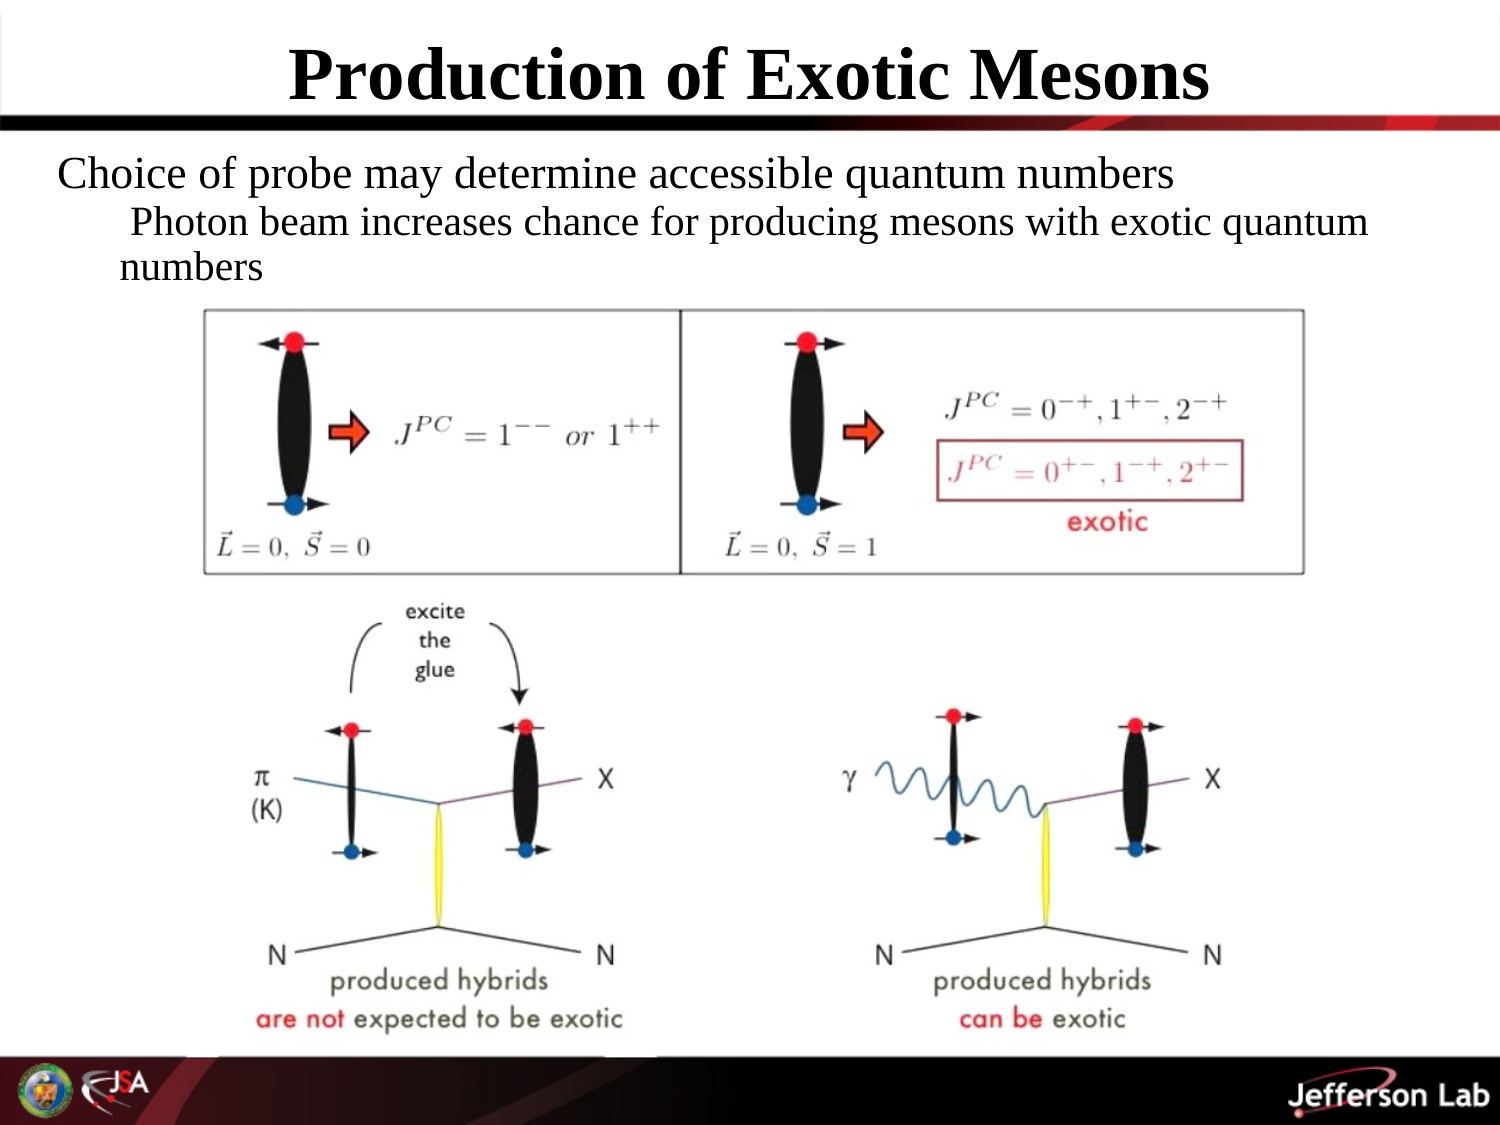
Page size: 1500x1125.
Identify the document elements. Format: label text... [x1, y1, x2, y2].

text_box Choice of probe may determine accessible quantum numbers Photon beam increases chance for producing mesons with exotic quantum numbers [44, 145, 1483, 299]
title Production of Exotic Mesons [112, 0, 1388, 145]
picture [0, 0, 1500, 1125]
